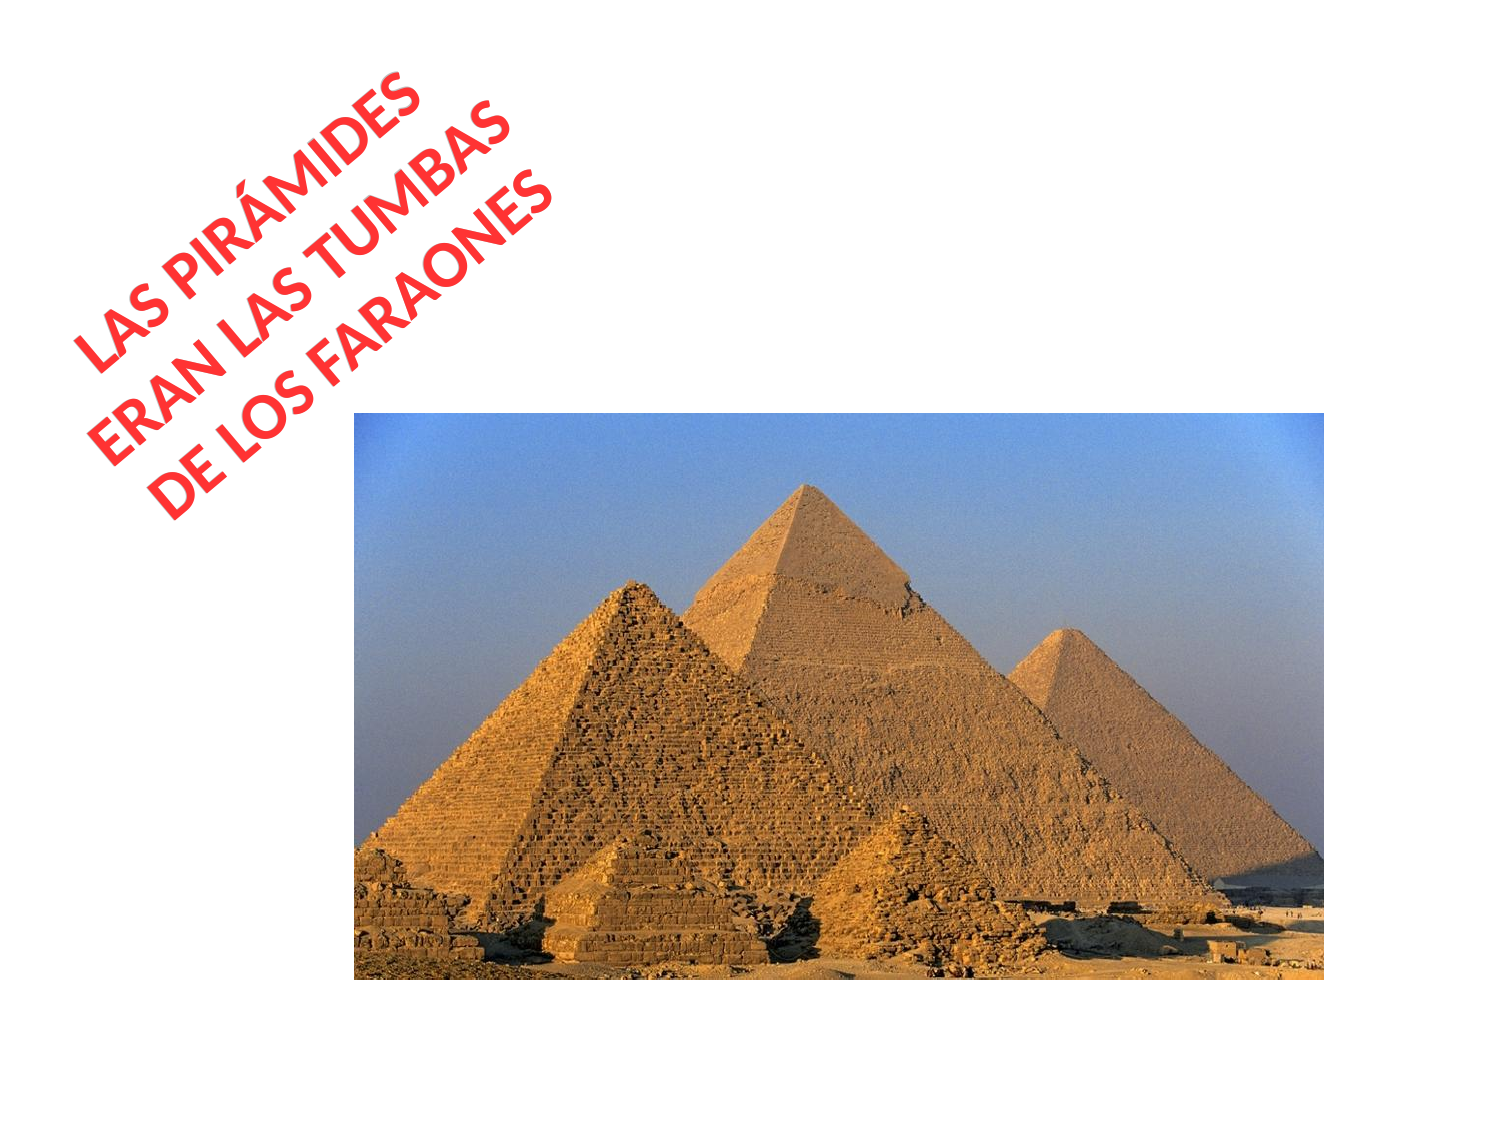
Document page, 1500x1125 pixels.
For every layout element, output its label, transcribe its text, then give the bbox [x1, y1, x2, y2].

text_box LAS PIRÁMIDES ERAN LAS TUMBAS DE LOS FARAONES [0, 0, 595, 558]
picture [354, 413, 1324, 981]
